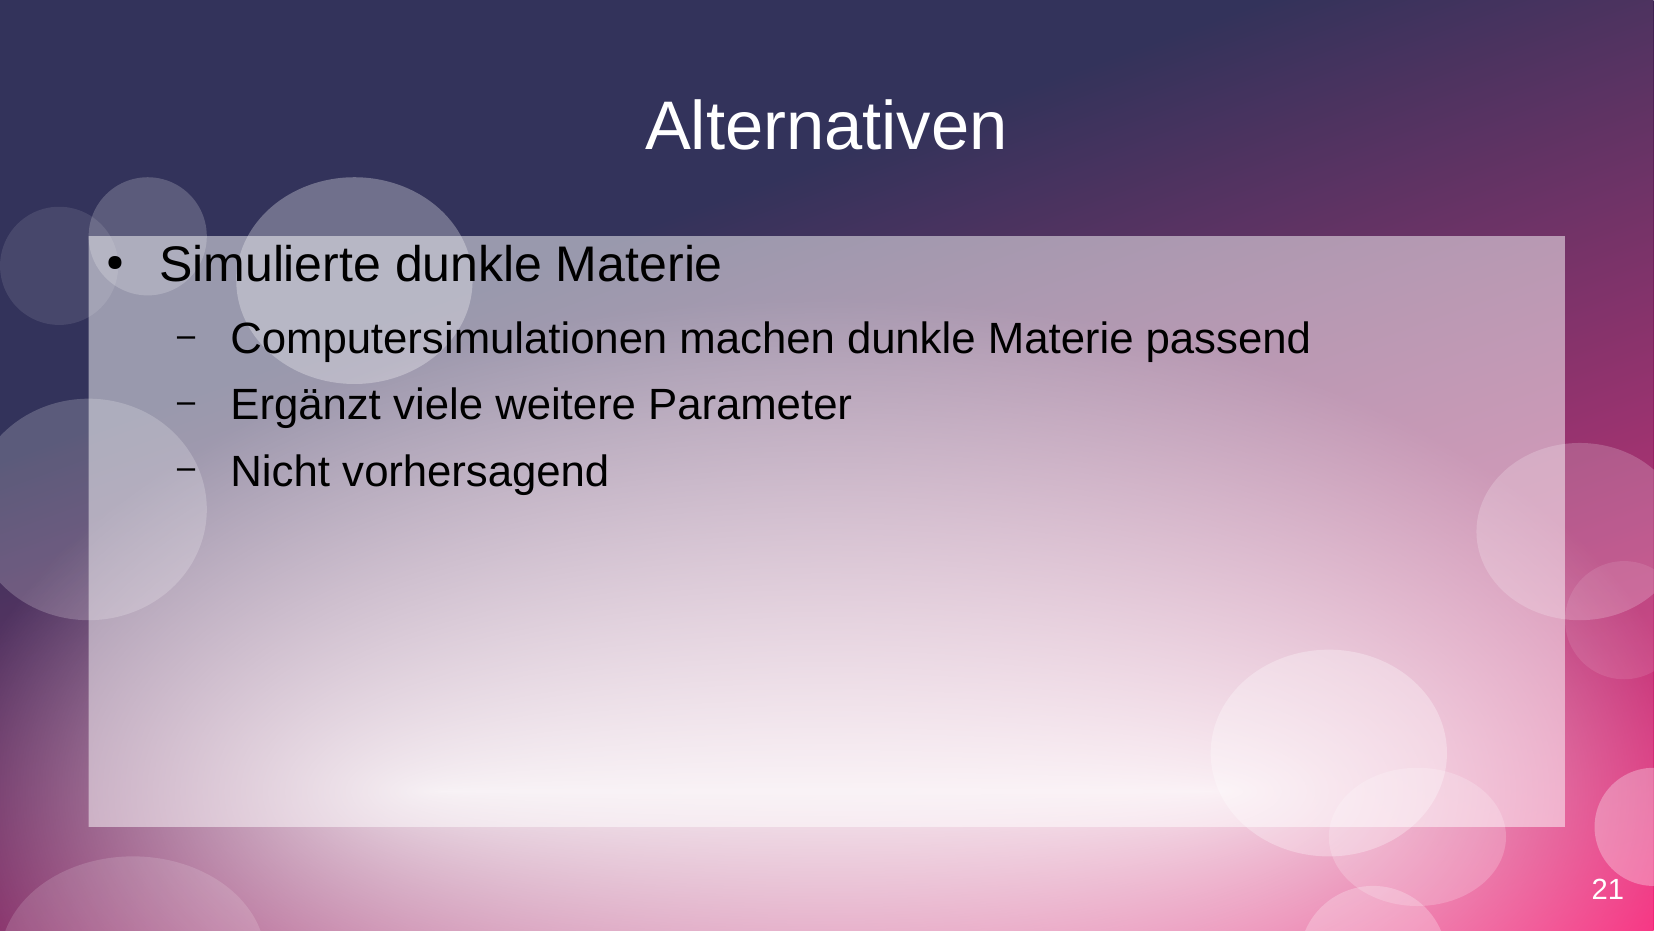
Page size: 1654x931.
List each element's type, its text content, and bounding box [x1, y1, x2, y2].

title Alternativen [88, 44, 1565, 207]
list Simulierte dunkle Materie Computersimulationen machen dunkle Materie passend Ergänzt viele weitere Parameter Nicht vorhersagend [88, 236, 1565, 827]
